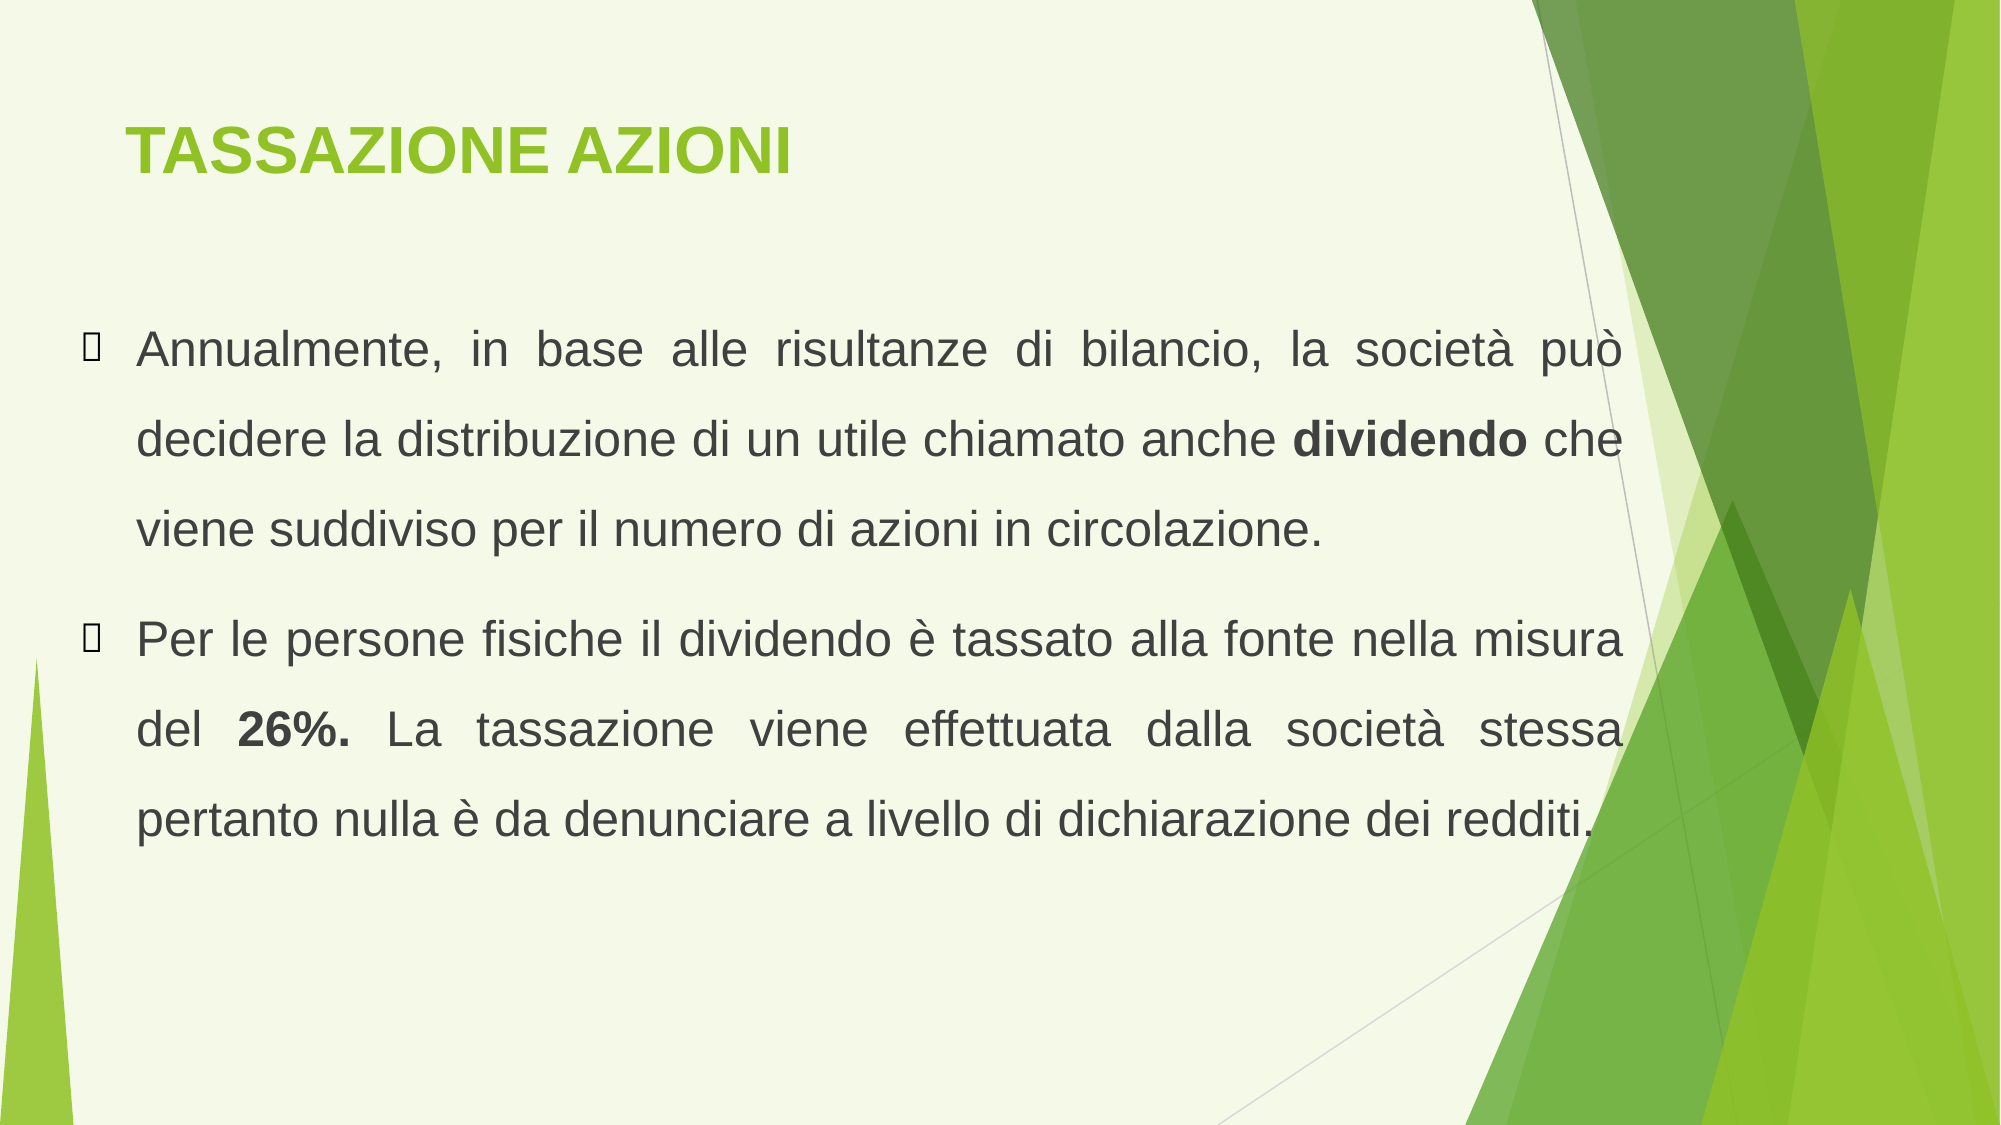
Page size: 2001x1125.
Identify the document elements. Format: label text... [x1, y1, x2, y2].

list Annualmente, in base alle risultanze di bilancio, la società può decidere la distribuzione di un utile chiamato anche dividendo che viene suddiviso per il numero di azioni in circolazione. Per le persone fisiche il dividendo è tassato alla fonte nella misura del 26%. La tassazione viene effettuata dalla società stessa pertanto nulla è da denunciare a livello di dichiarazione dei redditi. [65, 278, 1639, 919]
title TASSAZIONE AZIONI [111, 99, 1522, 278]
